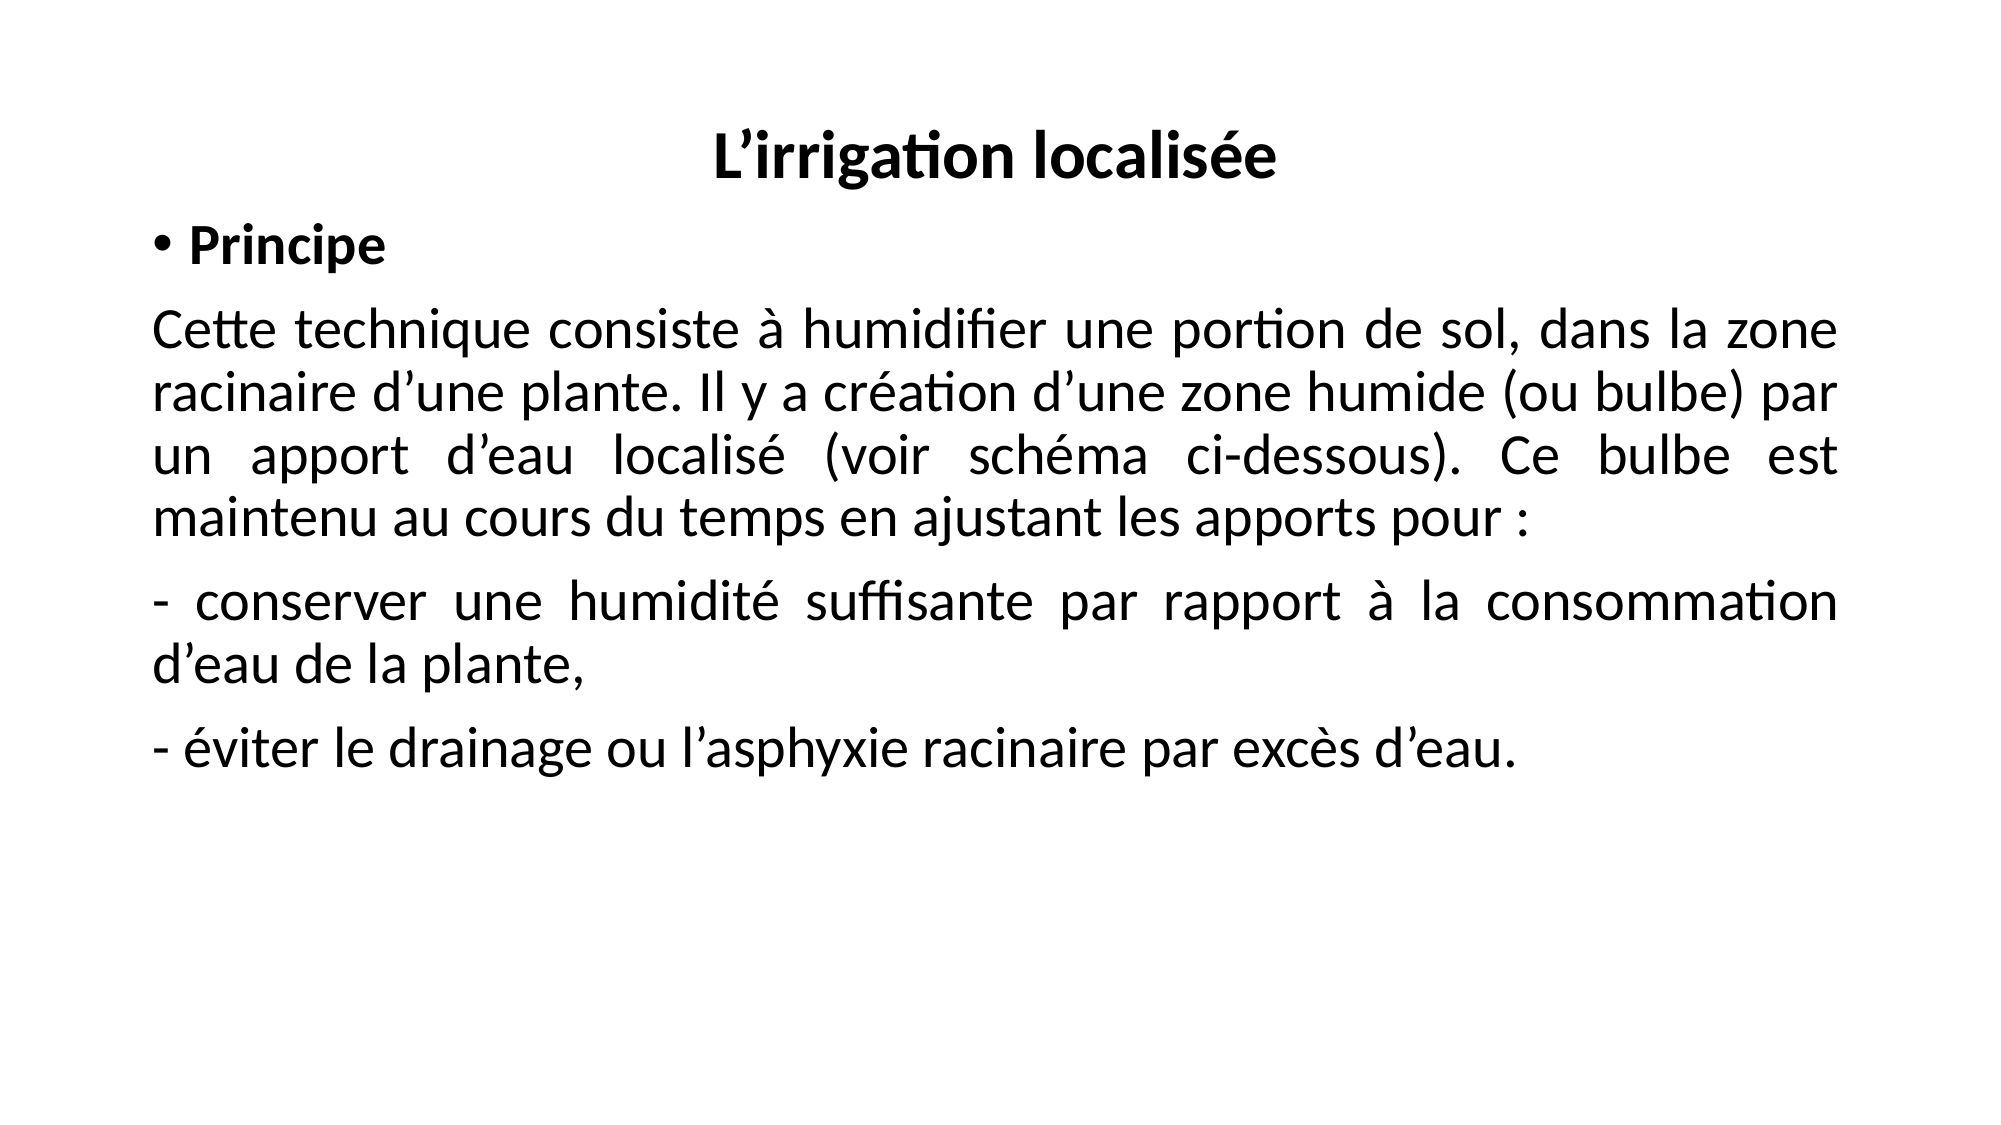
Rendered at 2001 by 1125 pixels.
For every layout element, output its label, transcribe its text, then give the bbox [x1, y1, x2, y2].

list L’irrigation localisée Principe Cette technique consiste à humidifier une portion de sol, dans la zone racinaire d’une plante. Il y a création d’une zone humide (ou bulbe) par un apport d’eau localisé (voir schéma ci-dessous). Ce bulbe est maintenu au cours du temps en ajustant les apports pour : - conserver une humidité suffisante par rapport à la consommation d’eau de la plante, - éviter le drainage ou l’asphyxie racinaire par excès d’eau. [137, 111, 1863, 1014]
